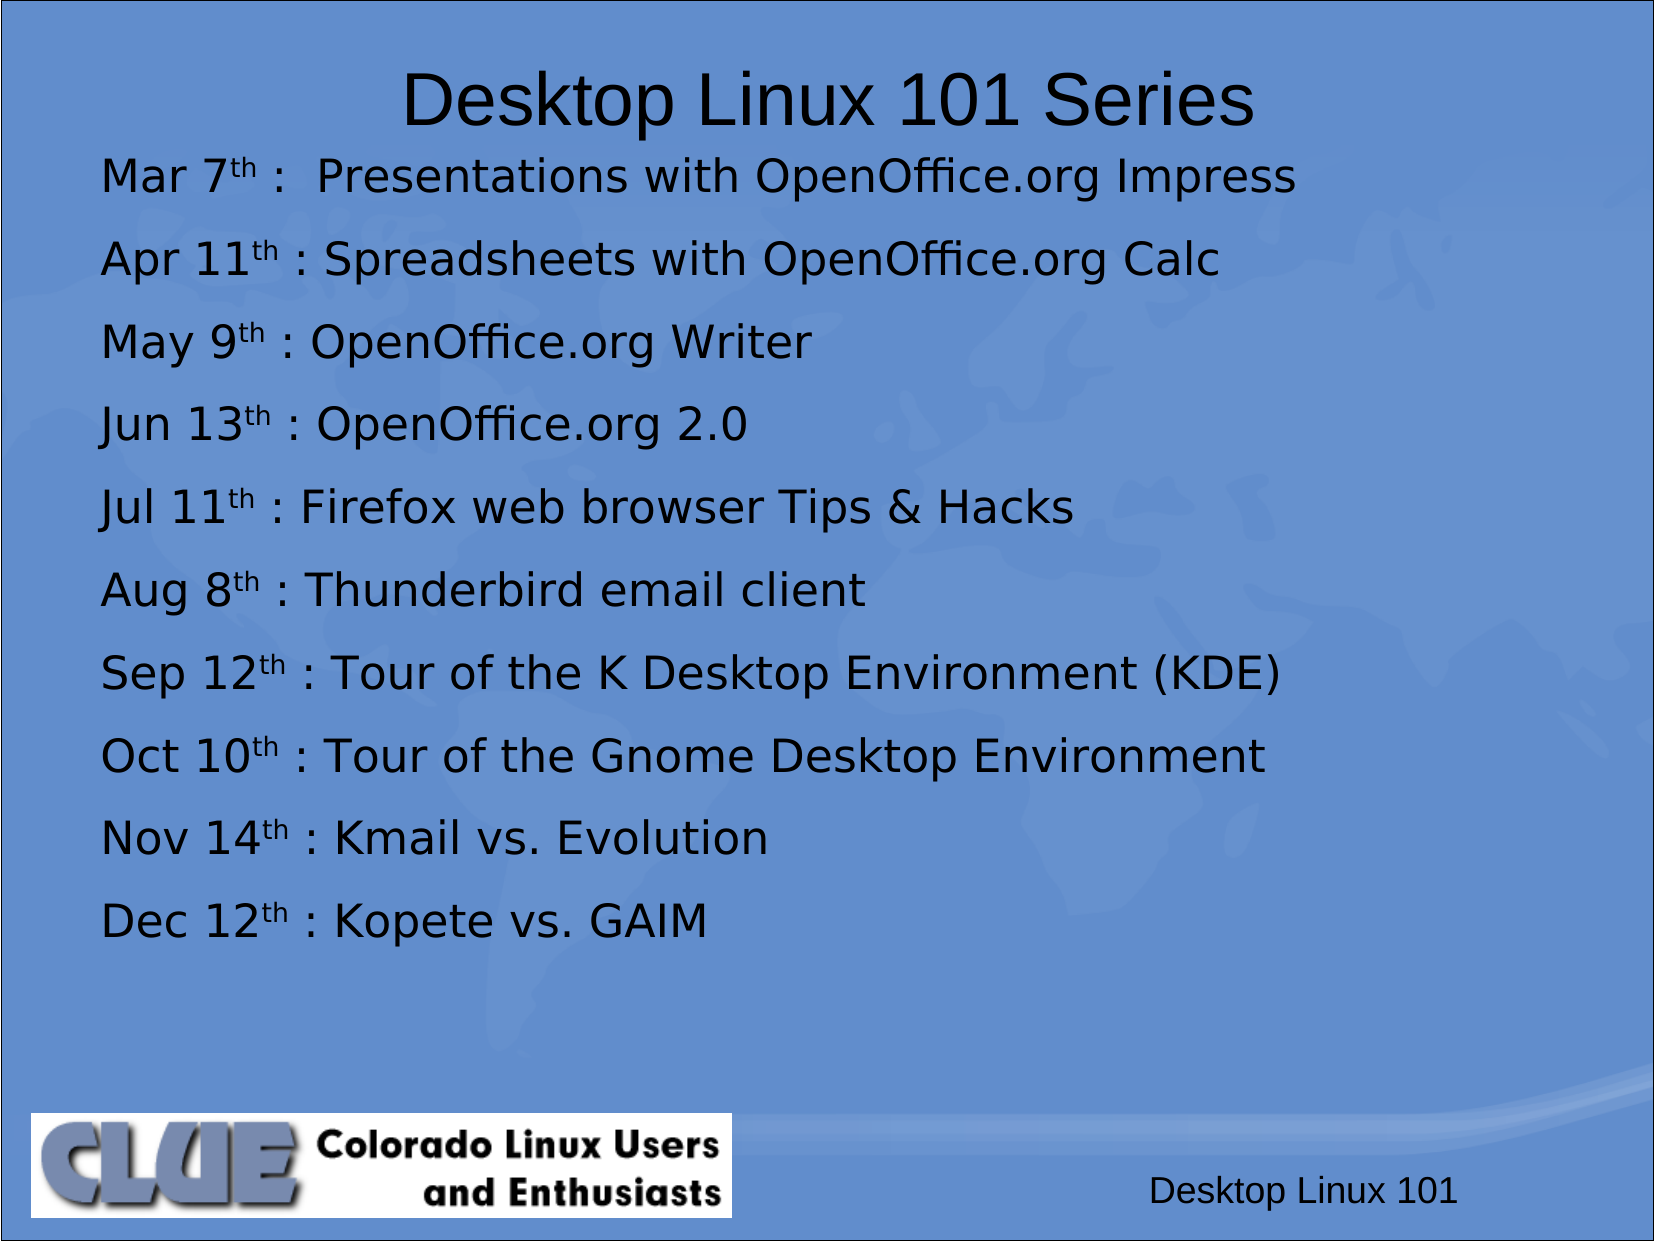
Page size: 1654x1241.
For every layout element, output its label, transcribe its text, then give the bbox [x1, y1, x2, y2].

title Desktop Linux 101 Series [82, 44, 1576, 156]
list Mar 7th : Presentations with OpenOffice.org Impress Apr 11th : Spreadsheets with OpenOffice.org Calc May 9th : OpenOffice.org Writer Jun 13th : OpenOffice.org 2.0 Jul 11th : Firefox web browser Tips & Hacks Aug 8th : Thunderbird email client Sep 12th : Tour of the K Desktop Environment (KDE) Oct 10th : Tour of the Gnome Desktop Environment Nov 14th : Kmail vs. Evolution Dec 12th : Kopete vs. GAIM [82, 150, 1571, 1094]
picture [2, 1, 1653, 1240]
